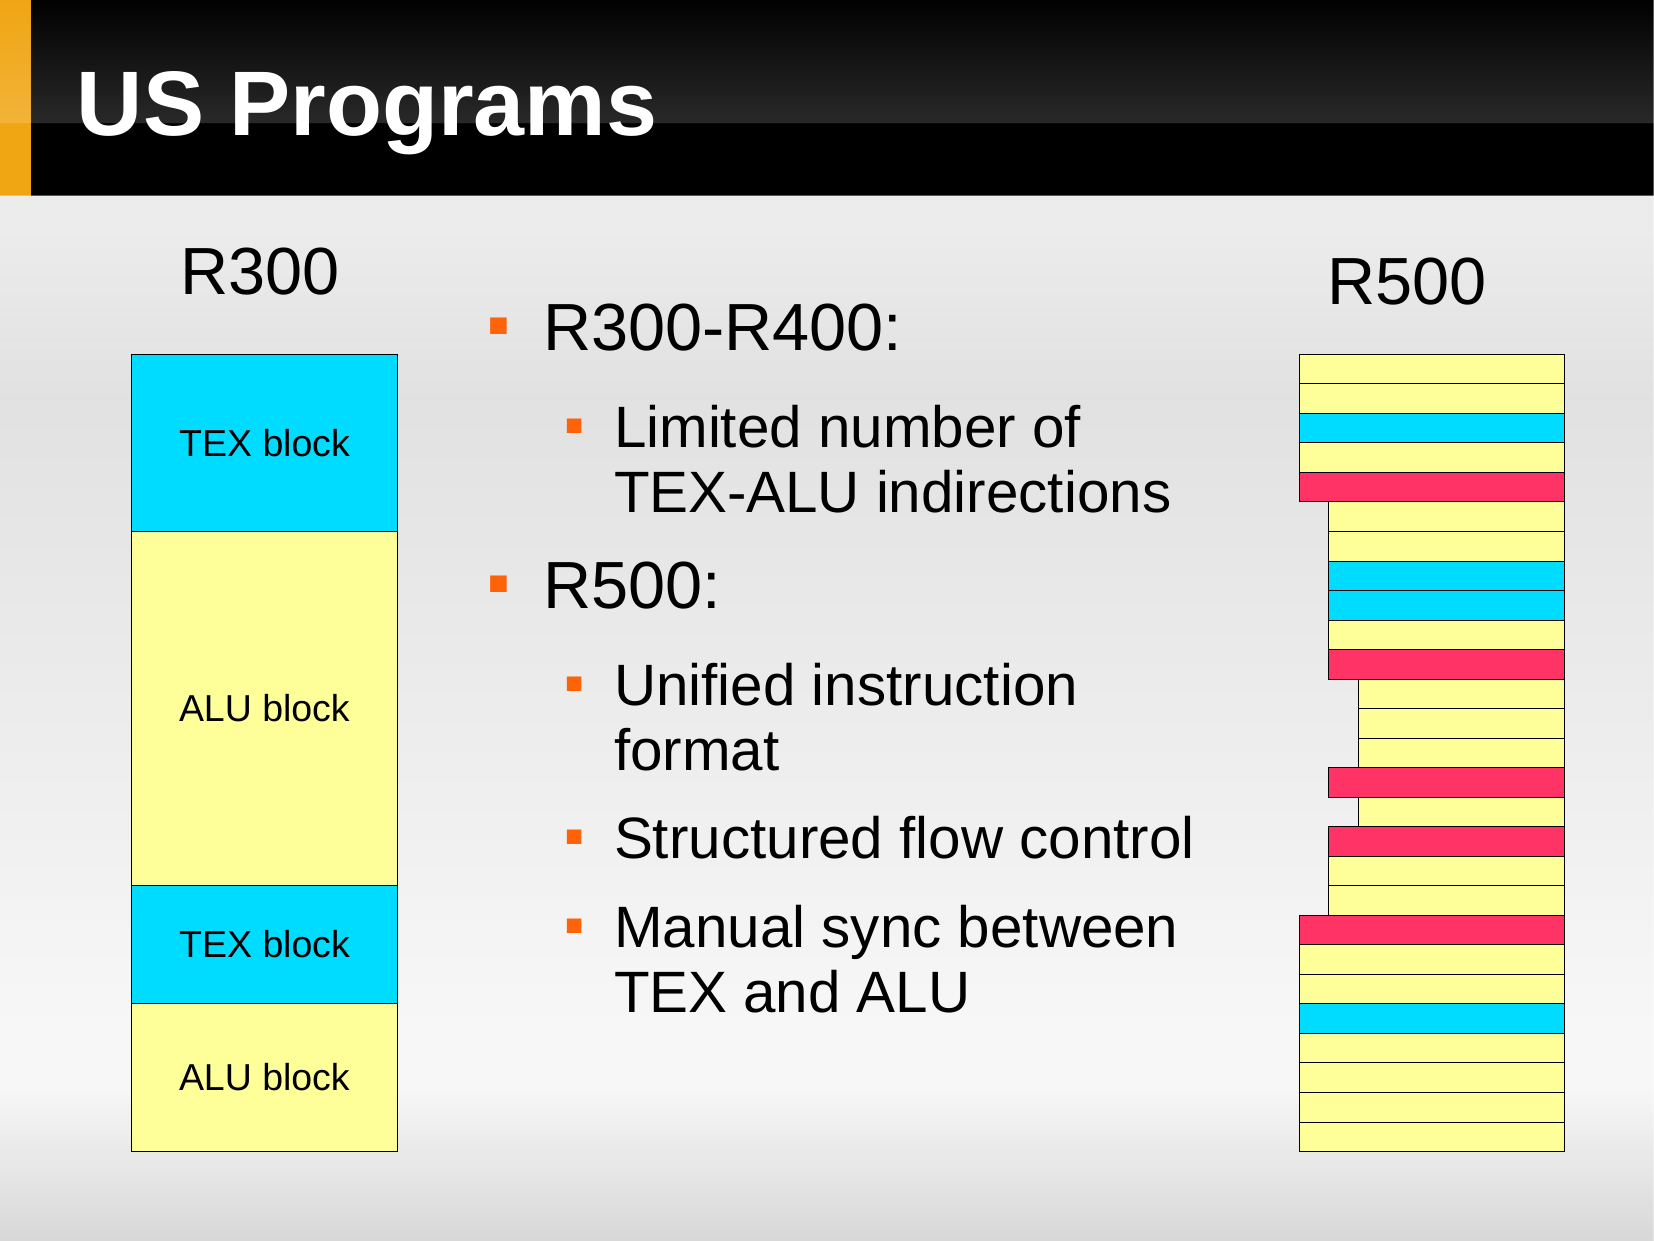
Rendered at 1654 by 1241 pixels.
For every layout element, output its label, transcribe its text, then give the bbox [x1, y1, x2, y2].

text_box R300 [165, 226, 355, 325]
text_box R500 [1312, 236, 1502, 335]
text_box TEX block [131, 885, 398, 1003]
text_box TEX block [131, 354, 398, 532]
title US Programs [76, 0, 1565, 208]
list R300-R400: Limited number of TEX-ALU indirections R500: Unified instruction format Structured flow control Manual sync between TEX and ALU [472, 290, 1241, 1094]
text_box ALU block [131, 1003, 398, 1152]
text_box [1299, 354, 1565, 1152]
text_box ALU block [131, 532, 398, 885]
picture [0, 0, 1654, 1241]
